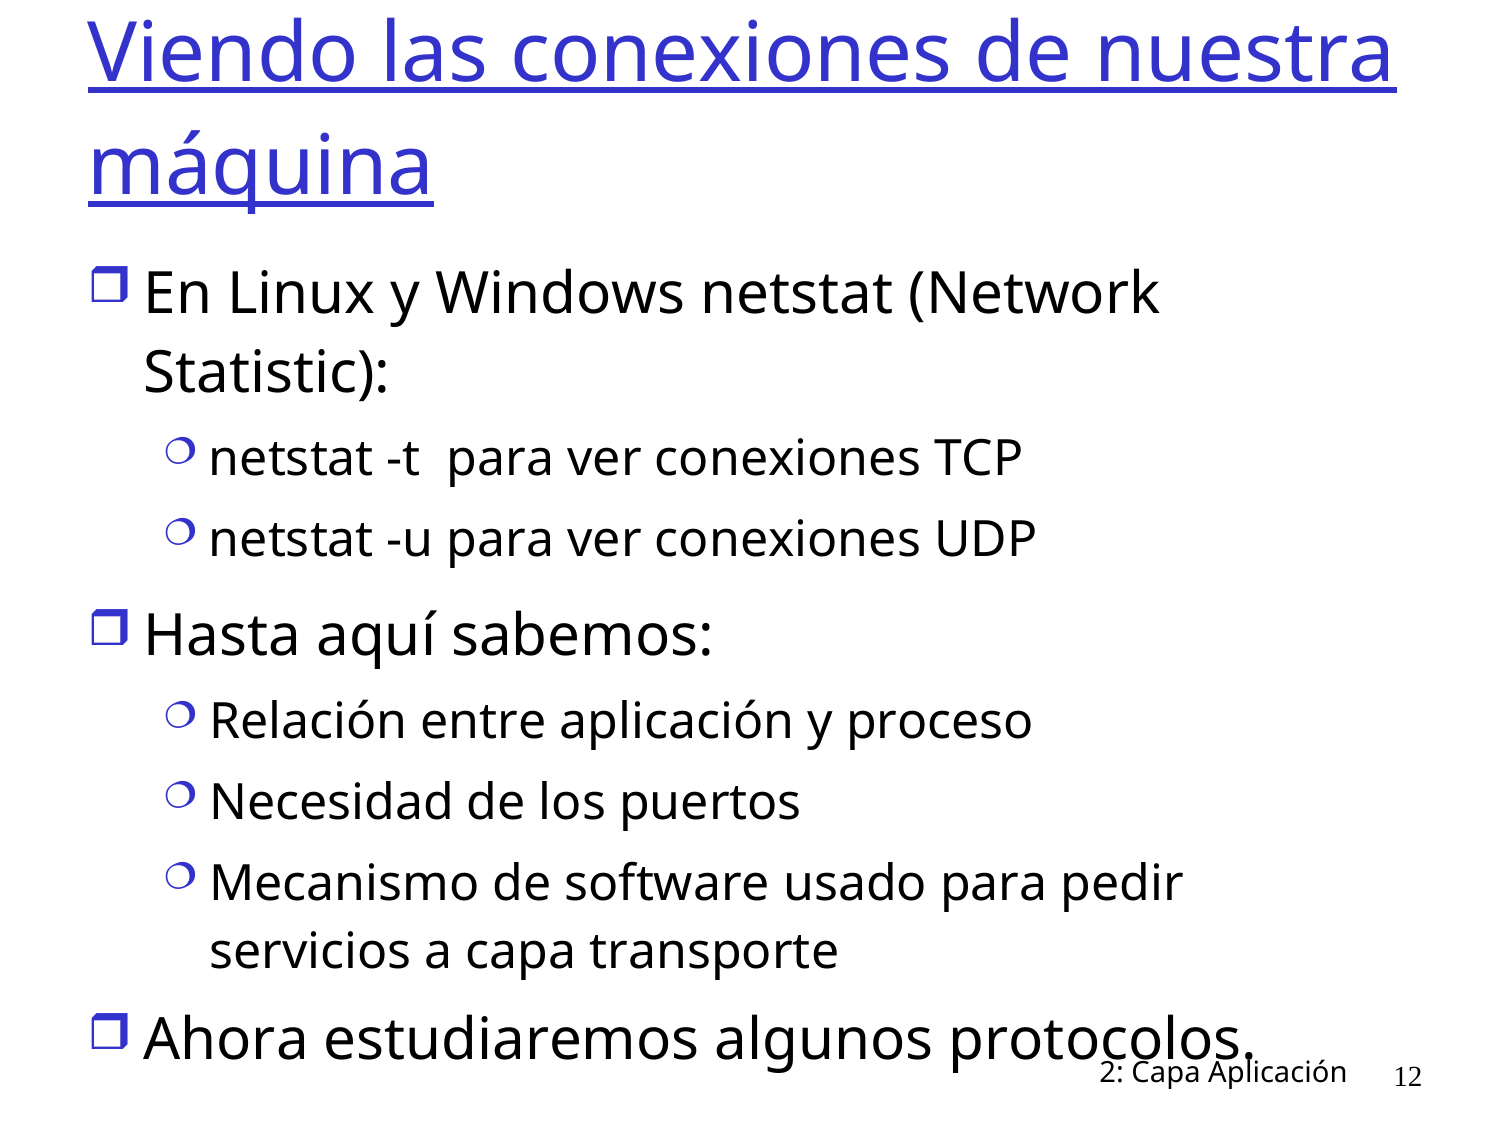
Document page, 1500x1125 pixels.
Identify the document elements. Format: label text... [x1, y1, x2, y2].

title Viendo las conexiones de nuestra máquina [87, 8, 1463, 203]
list En Linux y Windows netstat (Network Statistic): netstat -t para ver conexiones TCP netstat -u para ver conexiones UDP [87, 250, 1351, 589]
list Hasta aquí sabemos: Relación entre aplicación y proceso Necesidad de los puertos Mecanismo de software usado para pedir servicios a capa transporte Ahora estudiaremos algunos protocolos. [87, 593, 1351, 1016]
